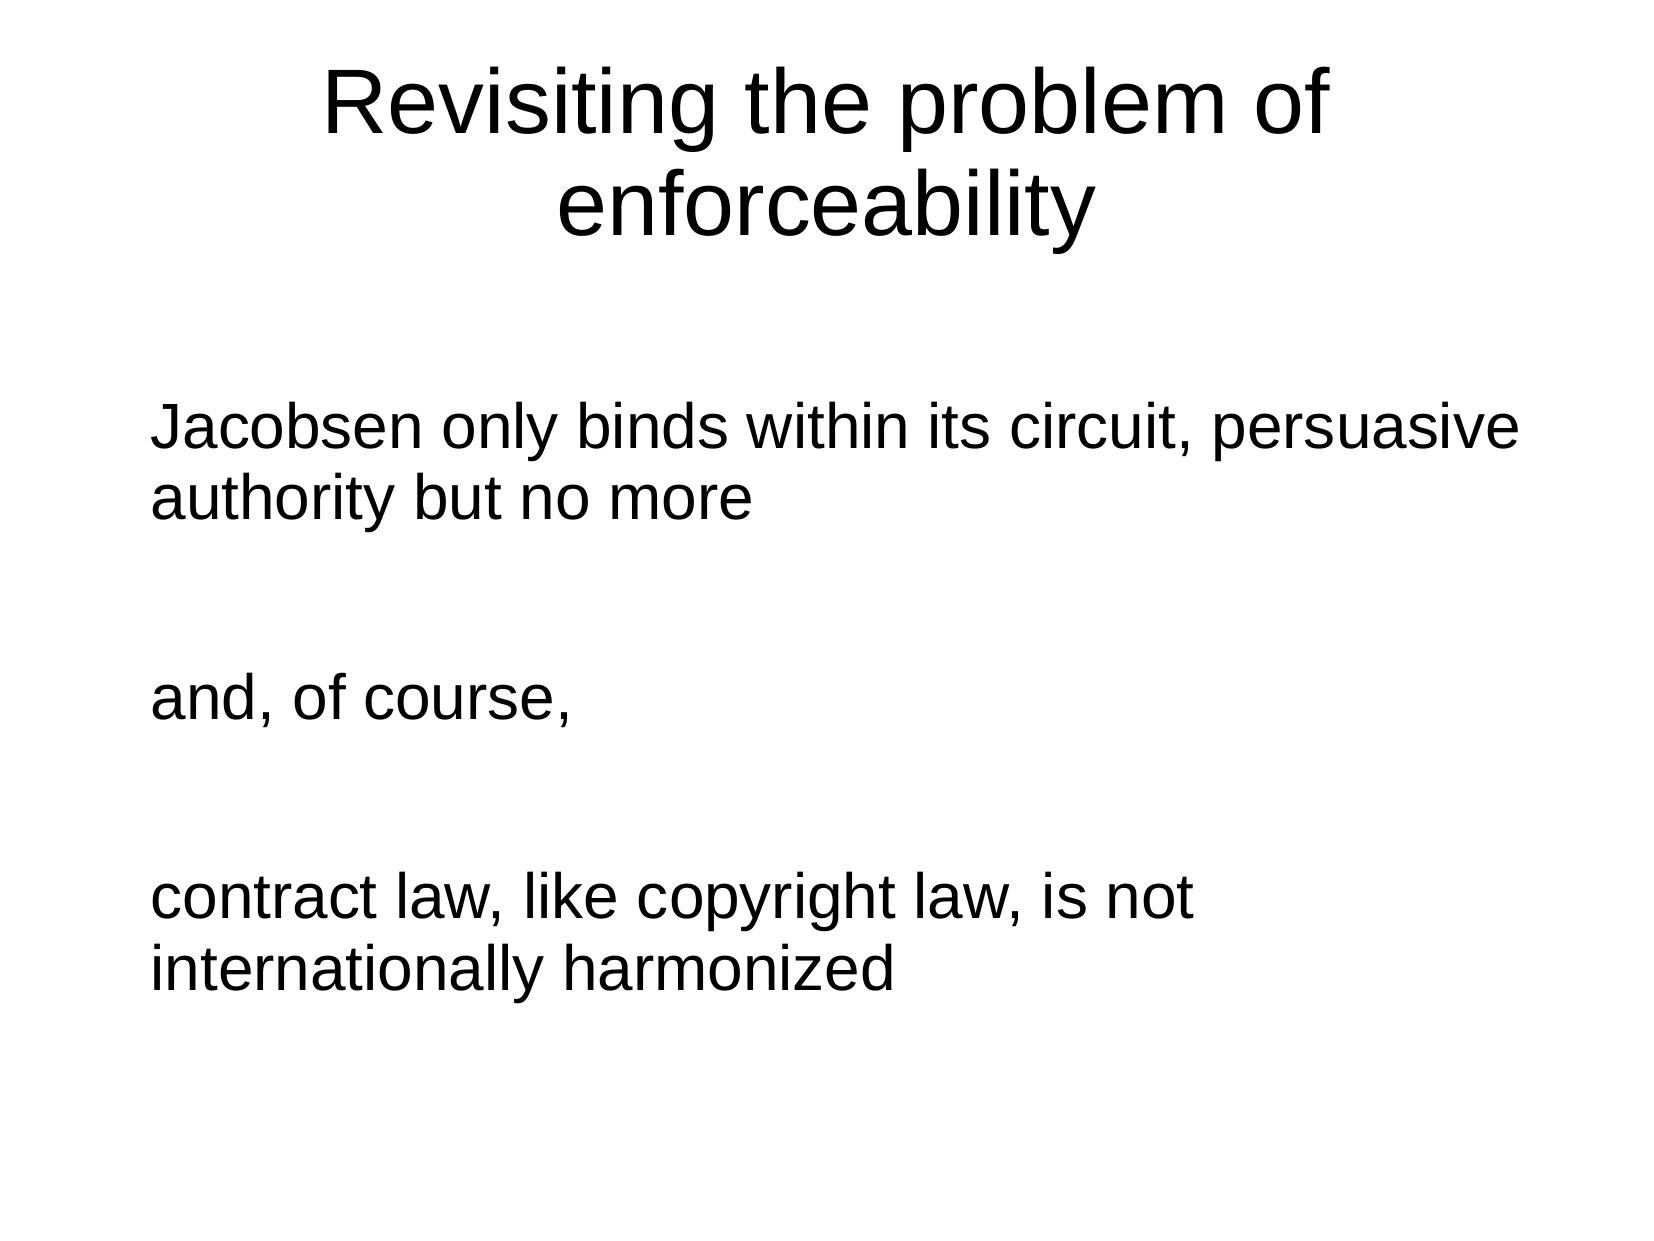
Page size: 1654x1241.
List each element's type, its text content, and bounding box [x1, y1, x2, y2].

list Jacobsen only binds within its circuit, persuasive authority but no more and, of course, contract law, like copyright law, is not internationally harmonized [82, 290, 1538, 1010]
title Revisiting the problem of enforceability [82, 49, 1571, 257]
